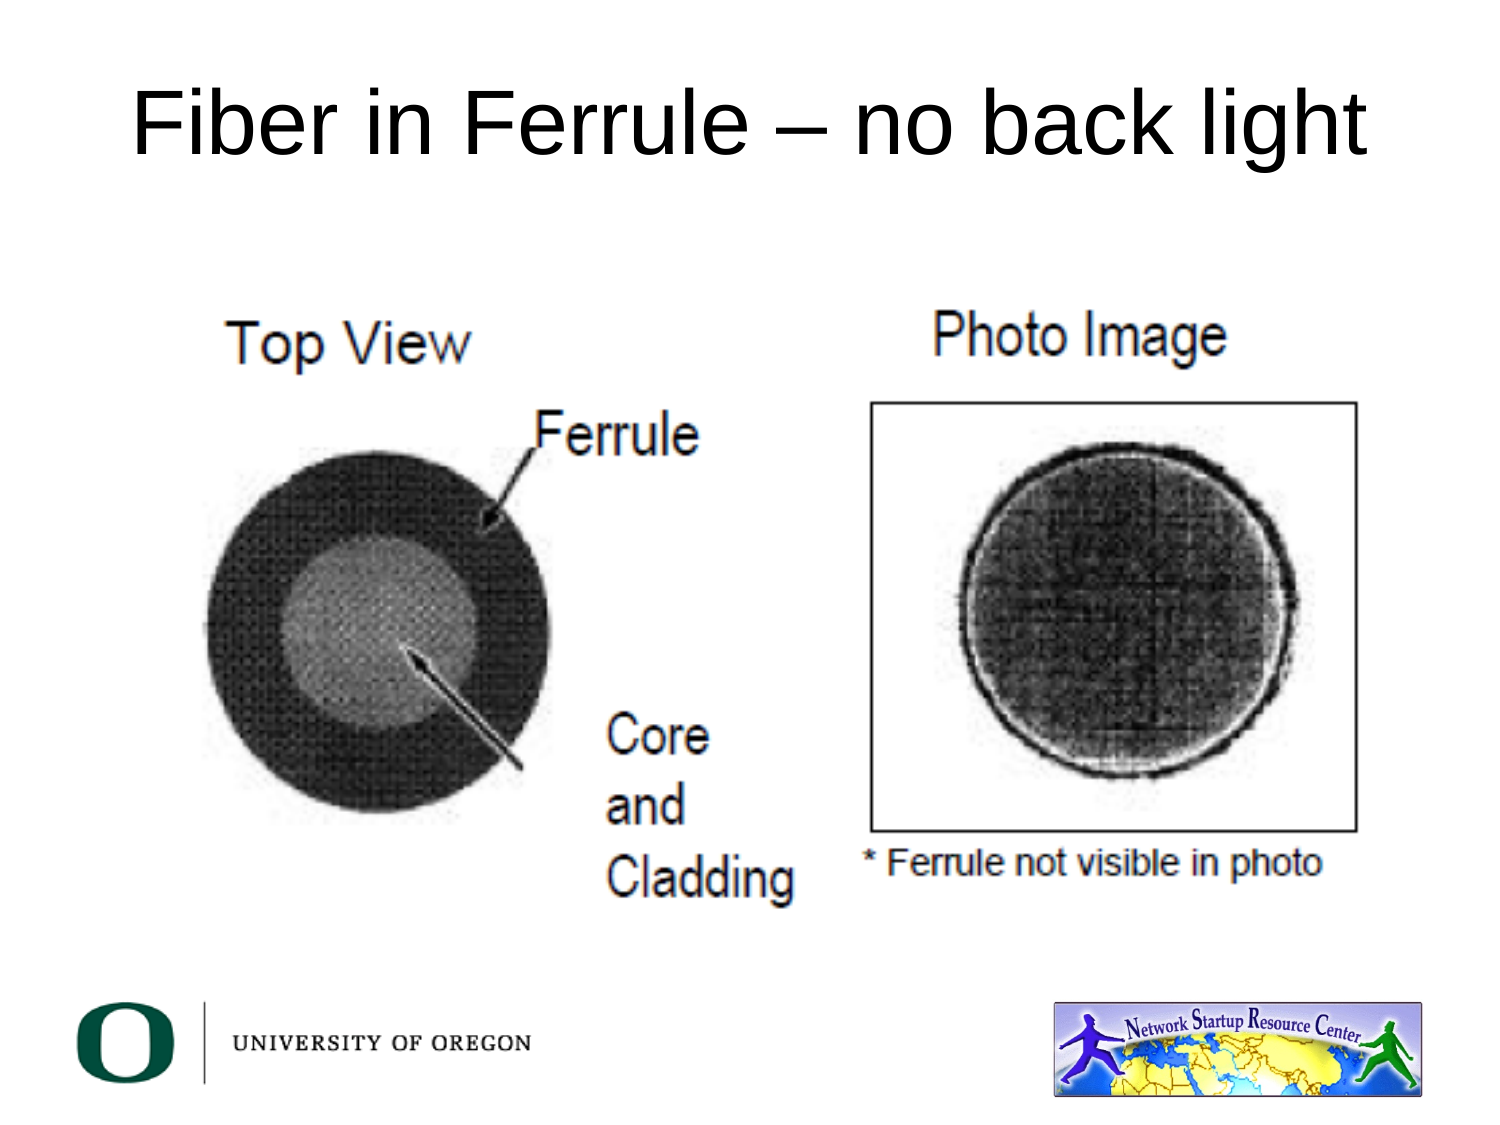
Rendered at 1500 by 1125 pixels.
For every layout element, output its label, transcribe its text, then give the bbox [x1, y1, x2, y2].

title Fiber in Ferrule – no back light [75, 45, 1426, 201]
picture [62, 998, 546, 1088]
picture [1050, 999, 1426, 1100]
text_box [109, 249, 1415, 926]
